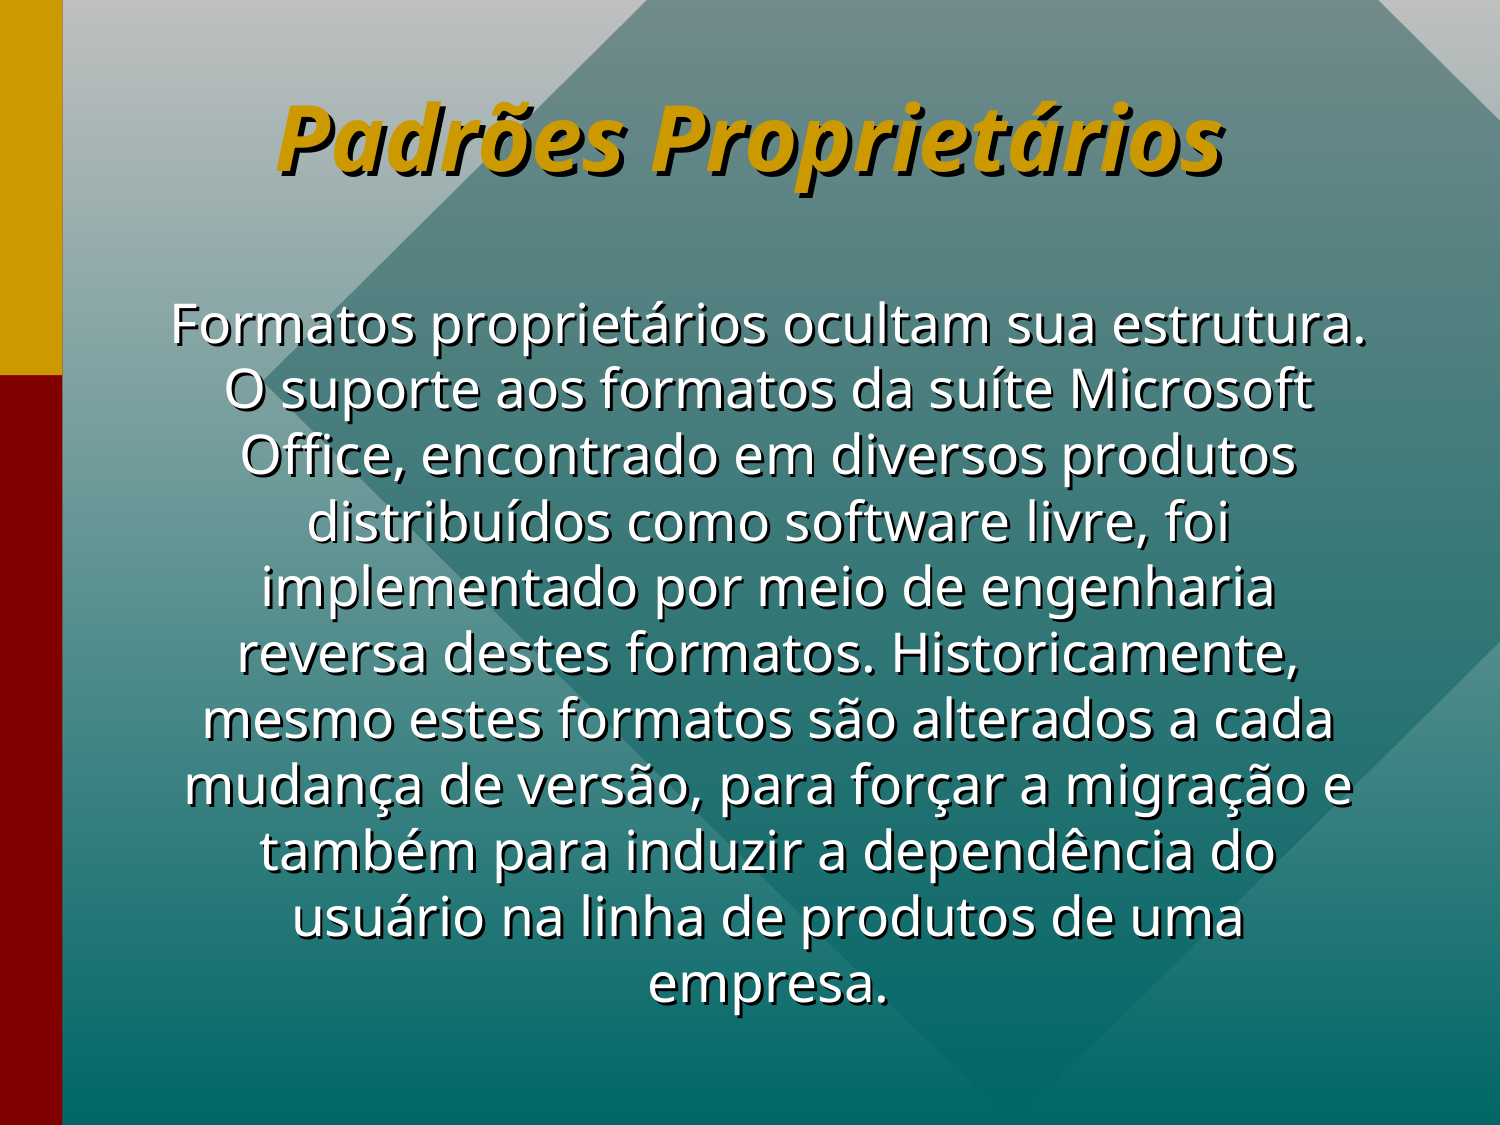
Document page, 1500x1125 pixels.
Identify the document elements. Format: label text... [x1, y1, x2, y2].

title Padrões Proprietários [150, 0, 1351, 280]
list Formatos proprietários ocultam sua estrutura. O suporte aos formatos da suíte Microsoft Office, encontrado em diversos produtos distribuídos como software livre, foi implementado por meio de engenharia reversa destes formatos. Historicamente, mesmo estes formatos são alterados a cada mudança de versão, para forçar a migração e também para induzir a dependência do usuário na linha de produtos de uma empresa. [149, 280, 1388, 1024]
